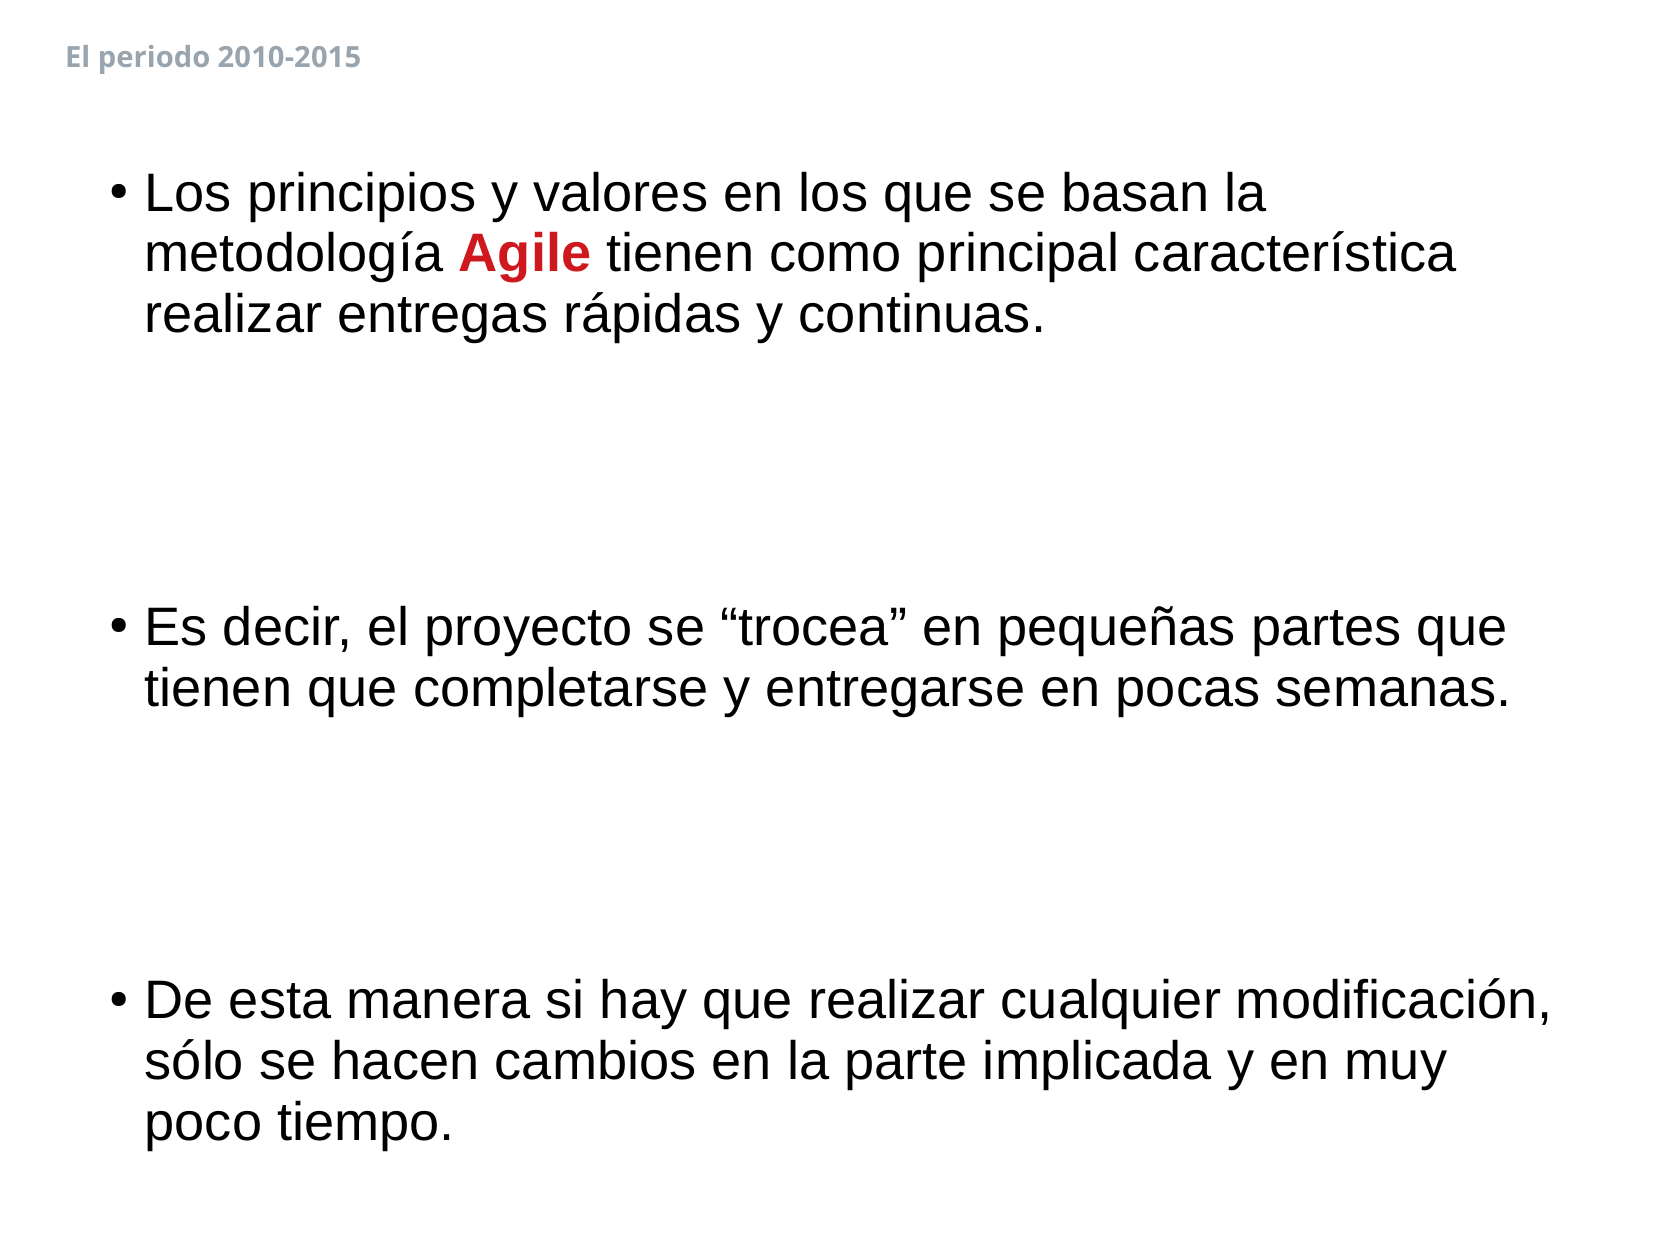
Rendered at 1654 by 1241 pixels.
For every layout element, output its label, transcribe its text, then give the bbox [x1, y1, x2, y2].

text_box Los principios y valores en los que se basan la metodología Agile tienen como principal característica realizar entregas rápidas y continuas. Es decir, el proyecto se “trocea” en pequeñas partes que tienen que completarse y entregarse en pocas semanas. De esta manera si hay que realizar cualquier modificación, sólo se hacen cambios en la parte implicada y en muy poco tiempo. [94, 76, 1571, 1241]
text_box El periodo 2010-2015 [64, 38, 733, 74]
